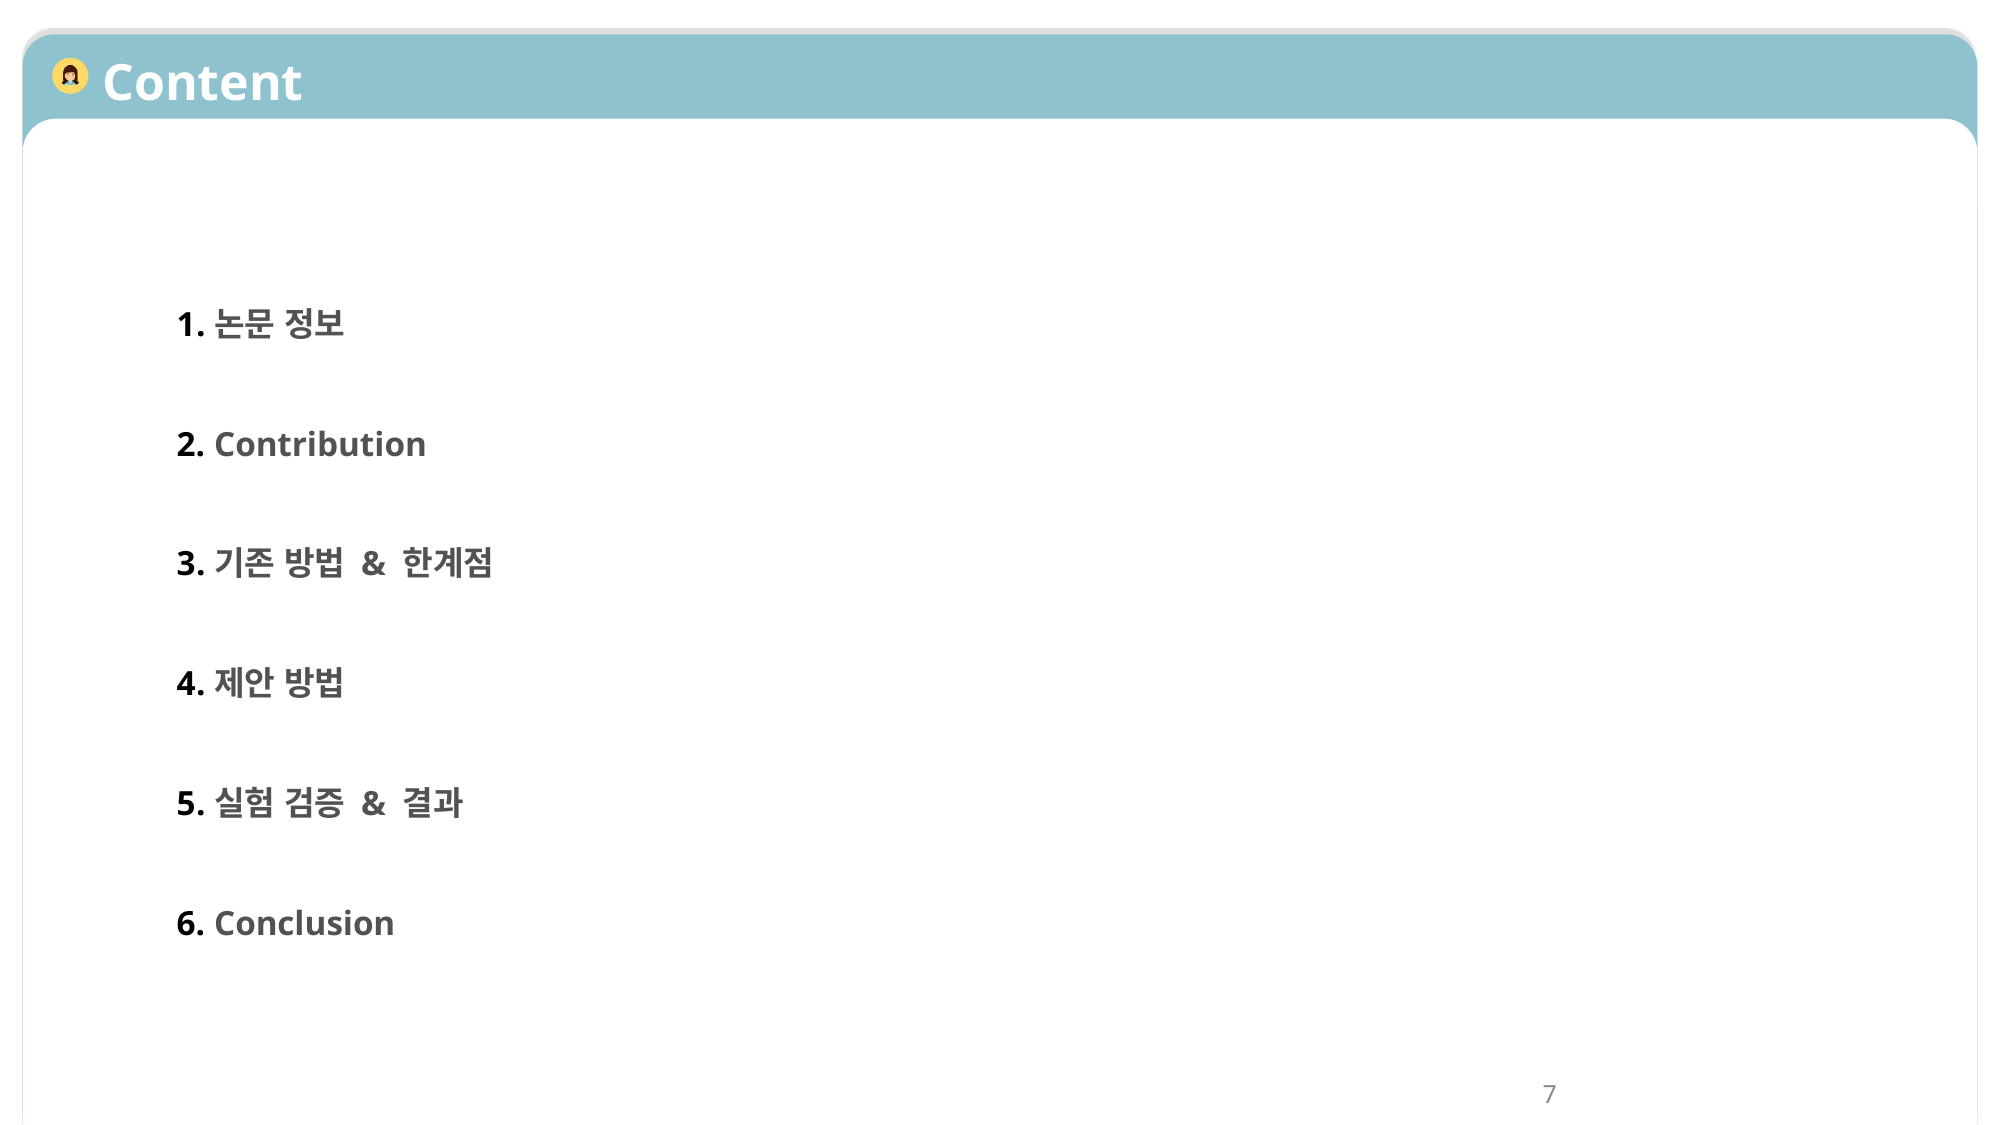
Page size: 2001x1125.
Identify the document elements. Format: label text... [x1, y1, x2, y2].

text_box Content [87, 42, 1090, 119]
text_box 논문 정보 Contribution 기존 방법 & 한계점 제안 방법 실험 검증 & 결과 Conclusion [162, 216, 1413, 949]
text_box [22, 34, 1978, 1125]
picture [60, 65, 80, 85]
